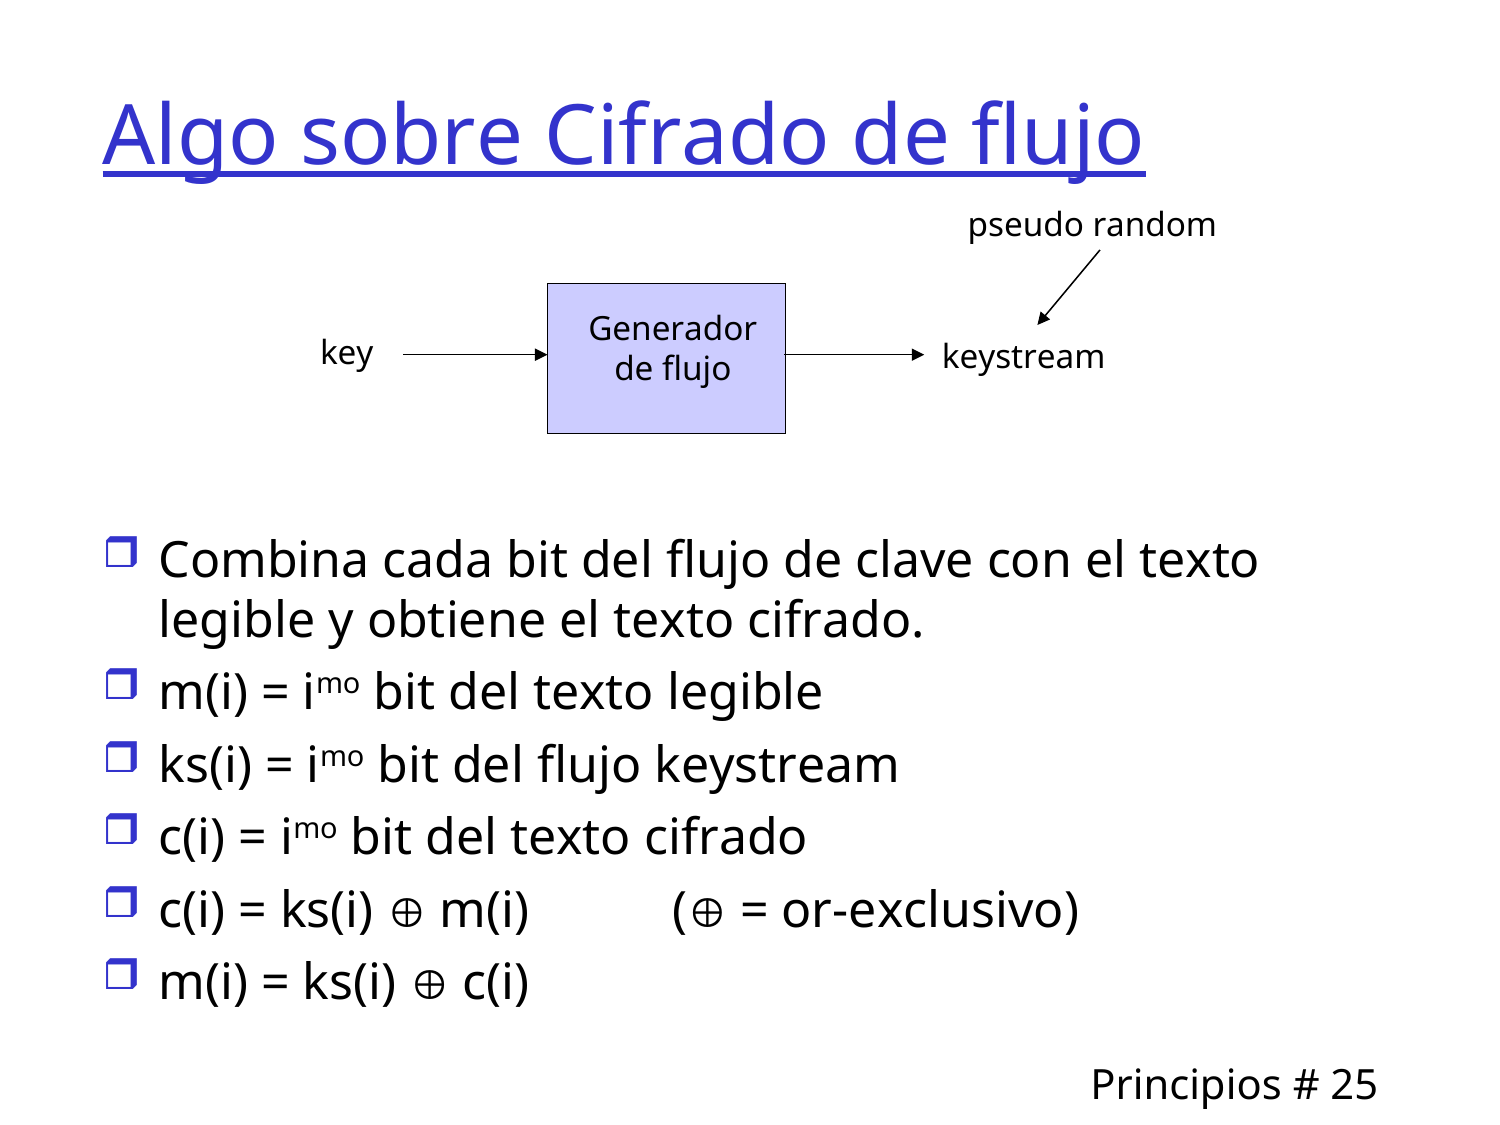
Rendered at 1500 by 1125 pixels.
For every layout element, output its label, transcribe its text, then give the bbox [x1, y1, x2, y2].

list Combina cada bit del flujo de clave con el texto legible y obtiene el texto cifrado. m(i) = imo bit del texto legible ks(i) = imo bit del flujo keystream c(i) = imo bit del texto cifrado c(i) = ks(i)  m(i) ( = or-exclusivo) m(i) = ks(i)  c(i) [87, 519, 1363, 1025]
title Algo sobre Cifrado de flujo [87, 37, 1363, 225]
text_box pseudo random [952, 195, 1233, 251]
text_box keystream [927, 327, 1121, 383]
text_box Generador de flujo [573, 299, 773, 395]
text_box key [305, 323, 389, 379]
text_box [547, 283, 786, 434]
